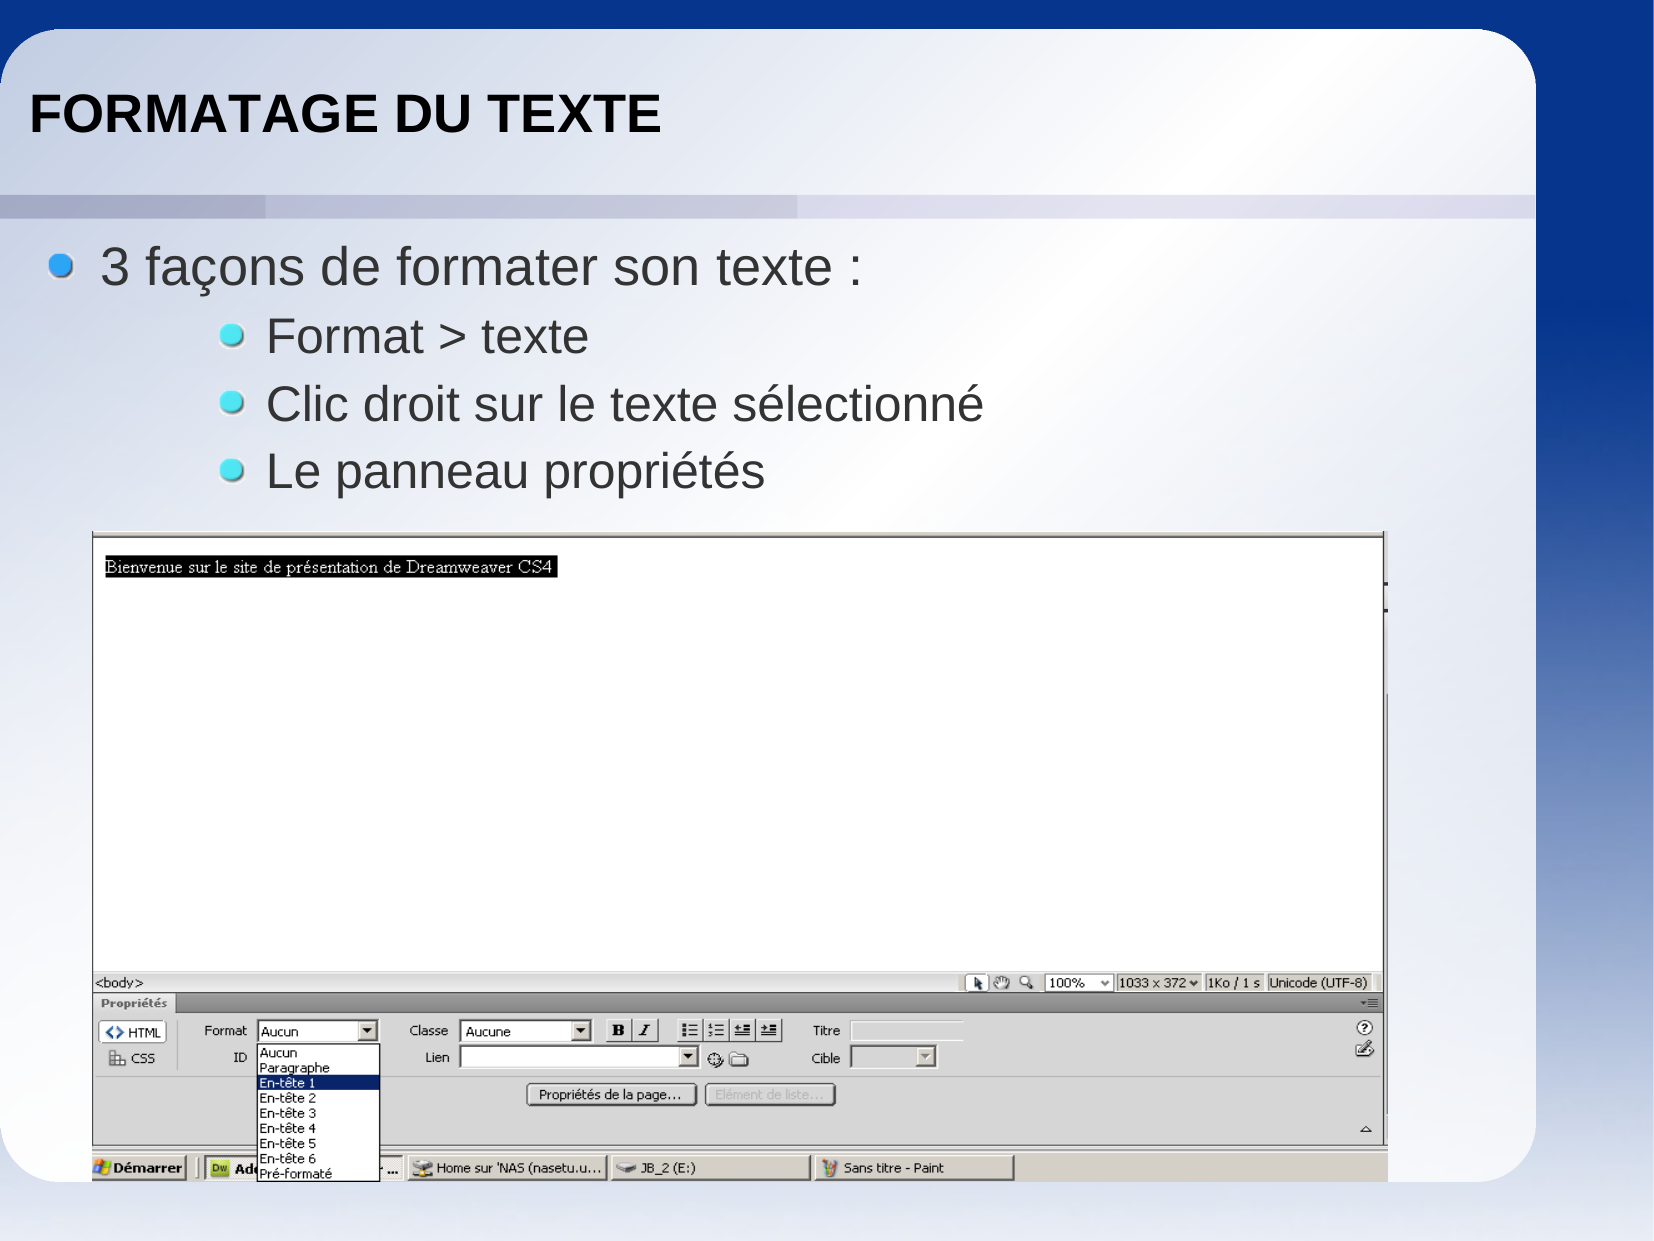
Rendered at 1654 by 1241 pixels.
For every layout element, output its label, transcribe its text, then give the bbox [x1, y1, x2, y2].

picture [0, 0, 1654, 1241]
list 3 façons de formater son texte : Format > texte Clic droit sur le texte sélectionné Le panneau propriétés [29, 236, 1506, 1152]
title FORMATAGE DU TEXTE [29, 49, 1506, 178]
